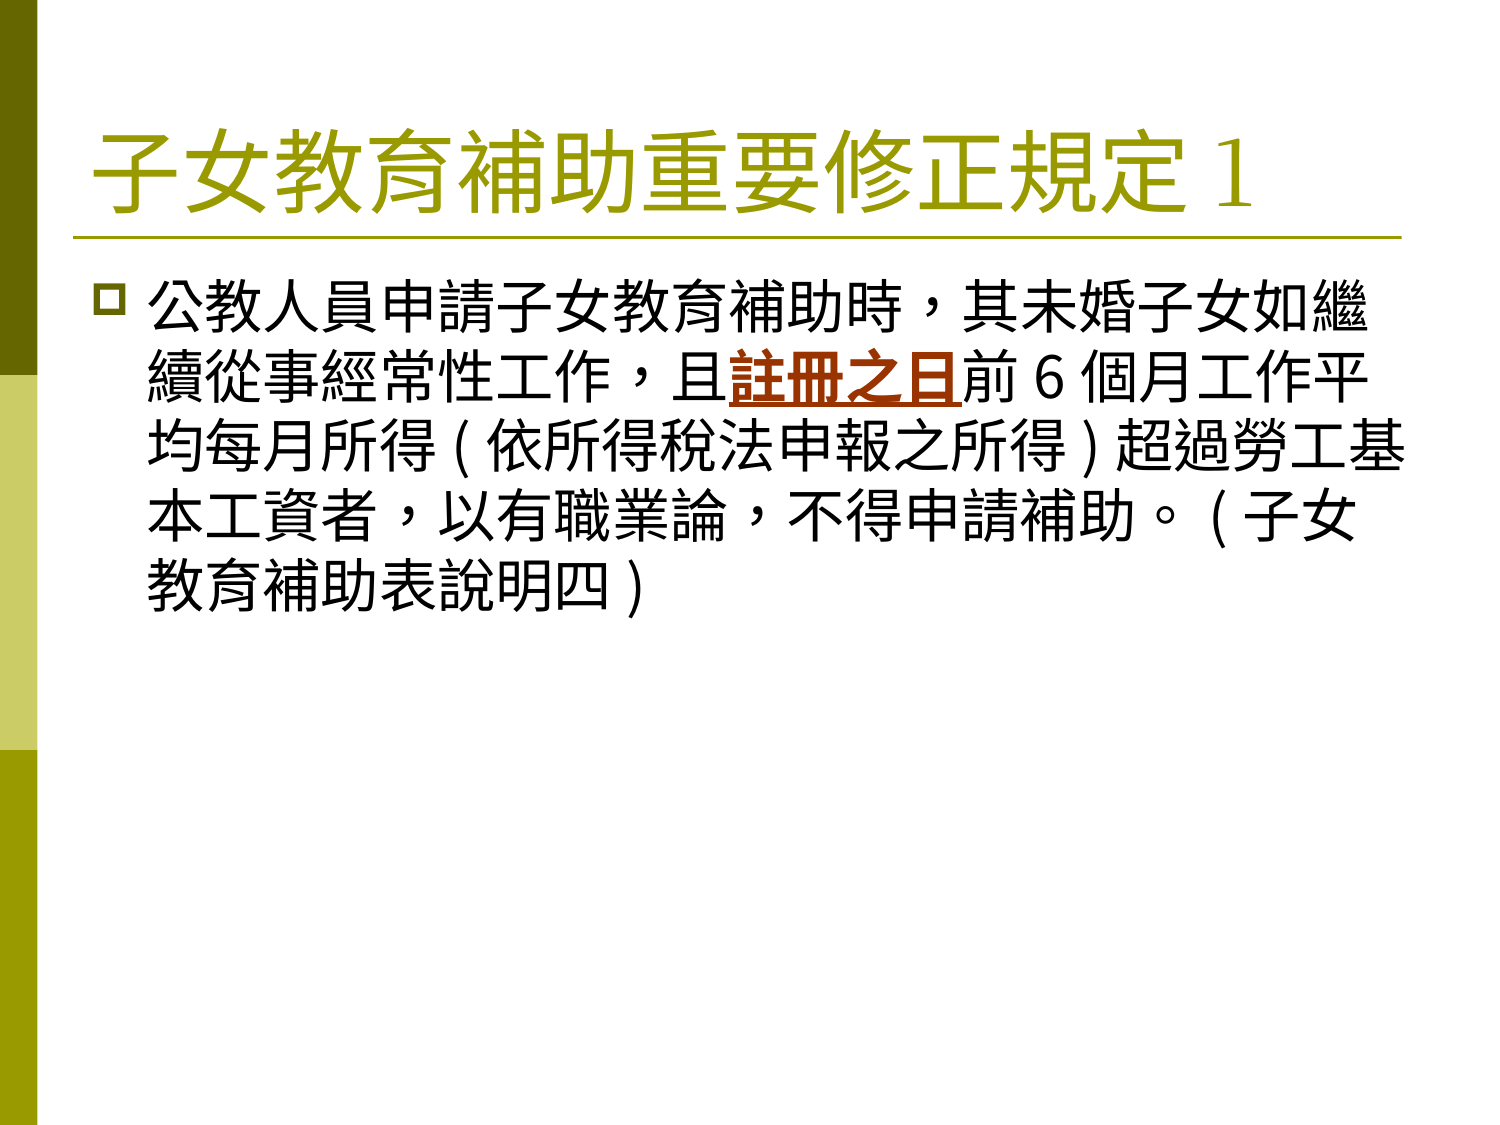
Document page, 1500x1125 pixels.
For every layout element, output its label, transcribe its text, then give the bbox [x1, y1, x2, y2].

list 公教人員申請子女教育補助時，其未婚子女如繼續從事經常性工作，且註冊之日前6個月工作平均每月所得(依所得稅法申報之所得)超過勞工基本工資者，以有職業論，不得申請補助。(子女教育補助表說明四) [75, 262, 1426, 1083]
title 子女教育補助重要修正規定1 [75, 45, 1426, 233]
